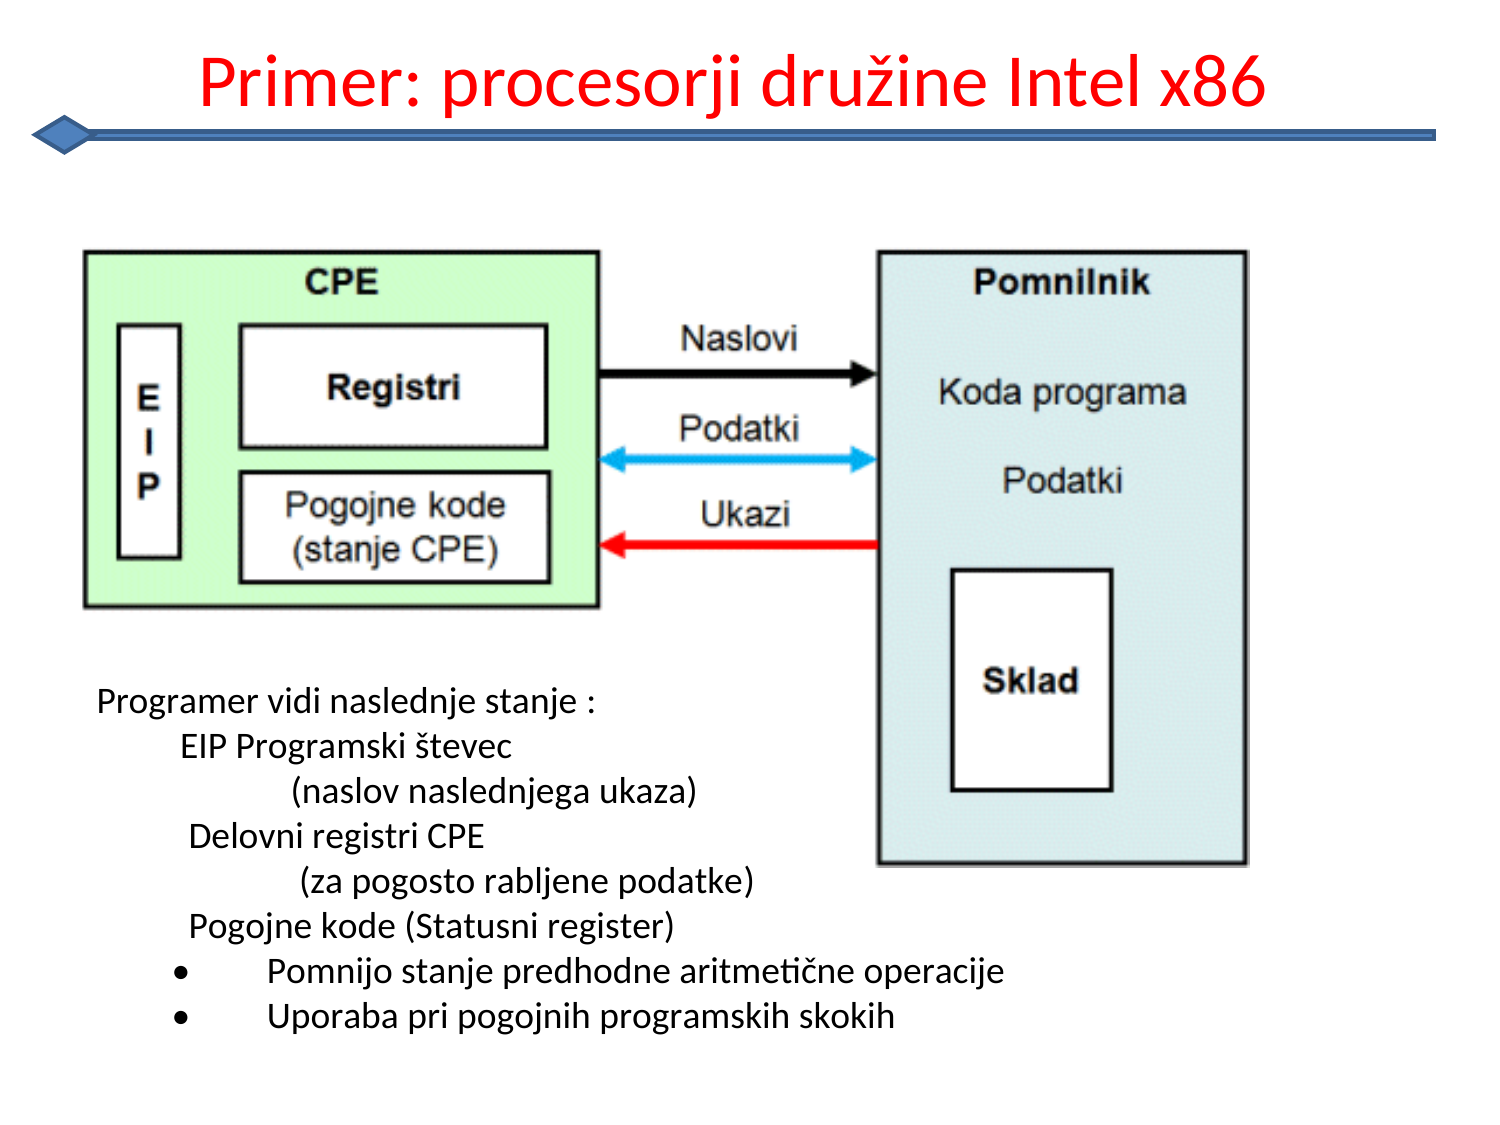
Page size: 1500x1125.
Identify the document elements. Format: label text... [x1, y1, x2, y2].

picture [82, 246, 1250, 868]
text_box Programer vidi naslednje stanje : EIP Programski števec (naslov naslednjega ukaza) Delovni registri CPE (za pogosto rabljene podatke) Pogojne kode (Statusni register) • Pomnijo stanje predhodne aritmetične operacije • Uporaba pri pogojnih programskih skokih [81, 667, 1137, 1125]
title Primer: procesorji družine Intel x86 [58, 0, 1409, 153]
